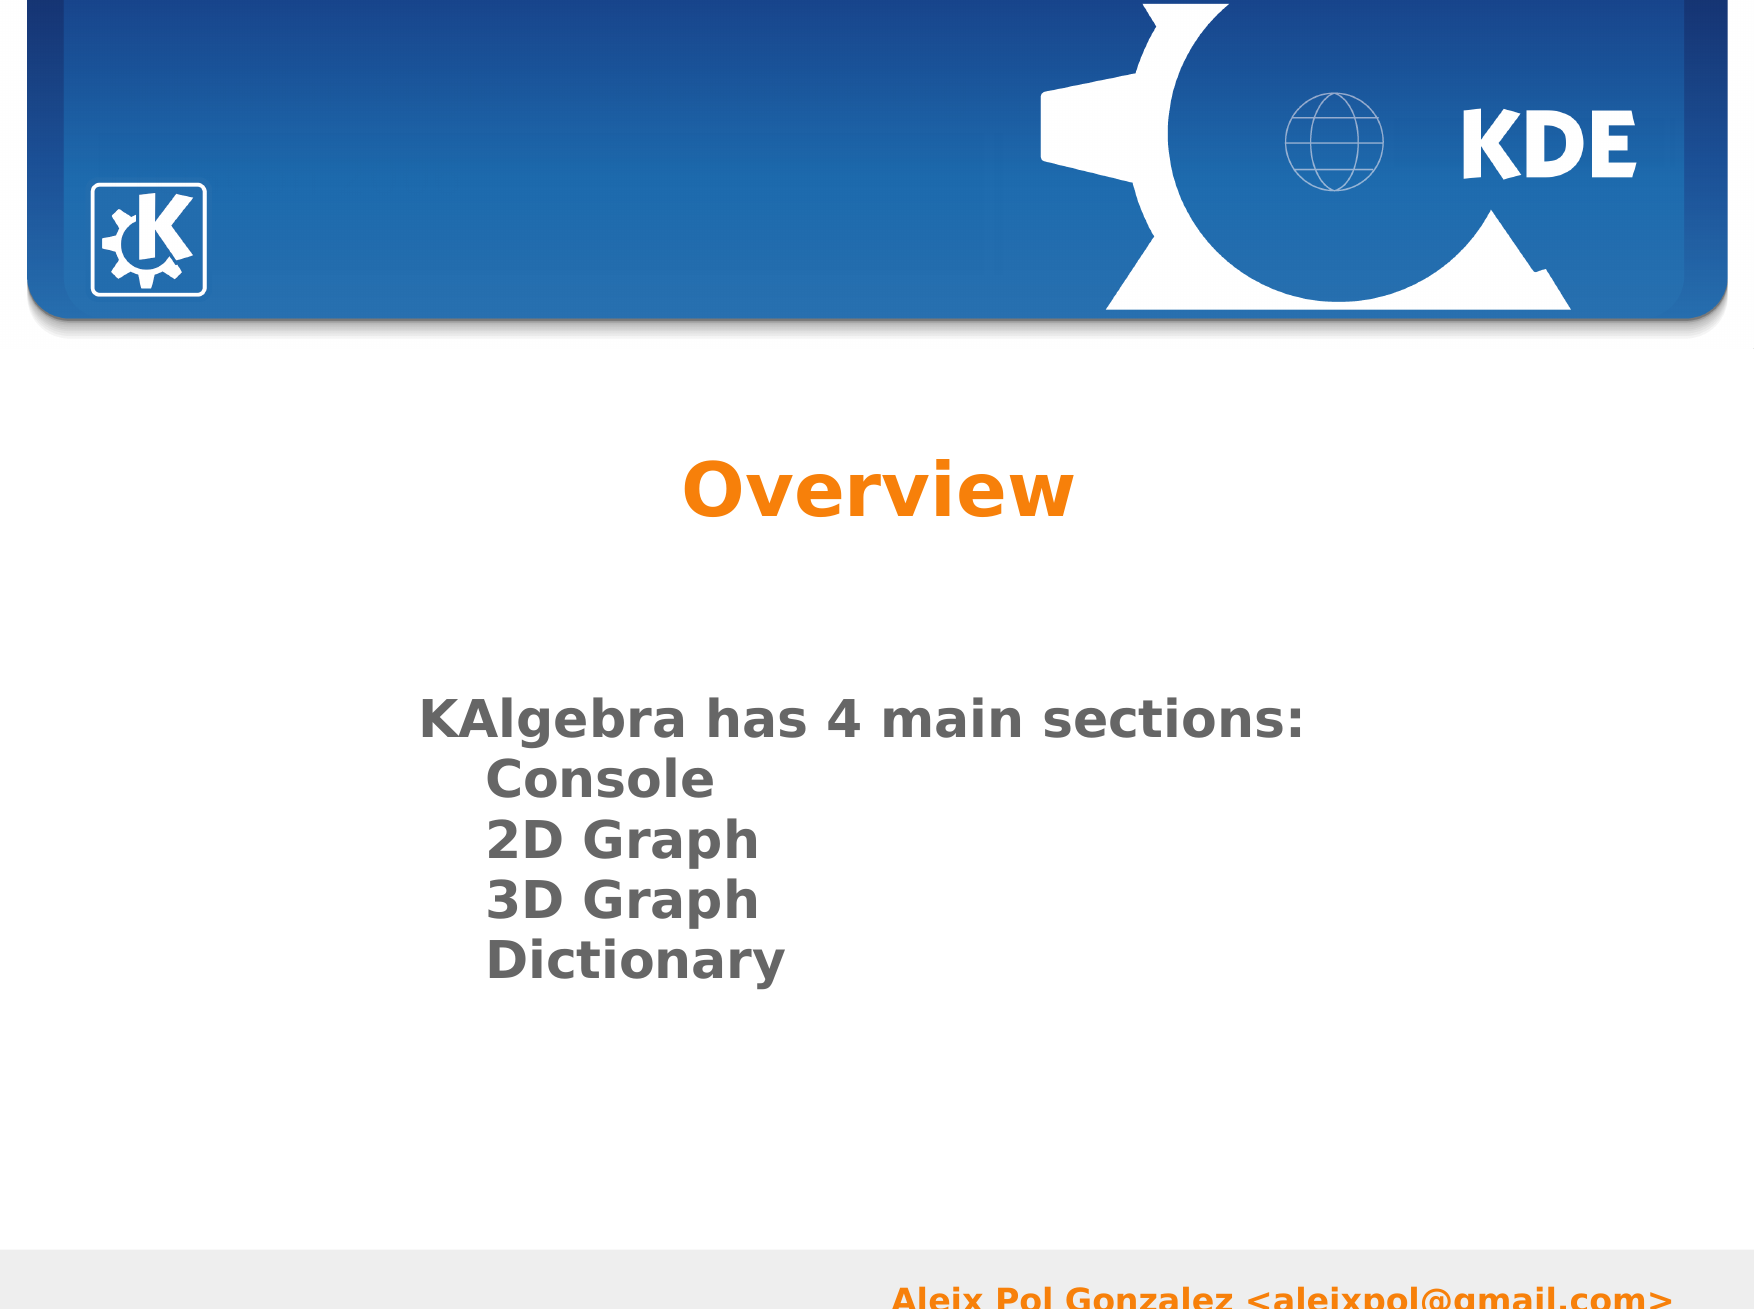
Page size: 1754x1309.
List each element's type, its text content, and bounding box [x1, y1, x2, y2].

text_box KAlgebra has 4 main sections: Console 2D Graph 3D Graph Dictionary [375, 681, 1351, 999]
text_box Overview [122, 395, 1606, 499]
picture [0, 0, 1754, 349]
